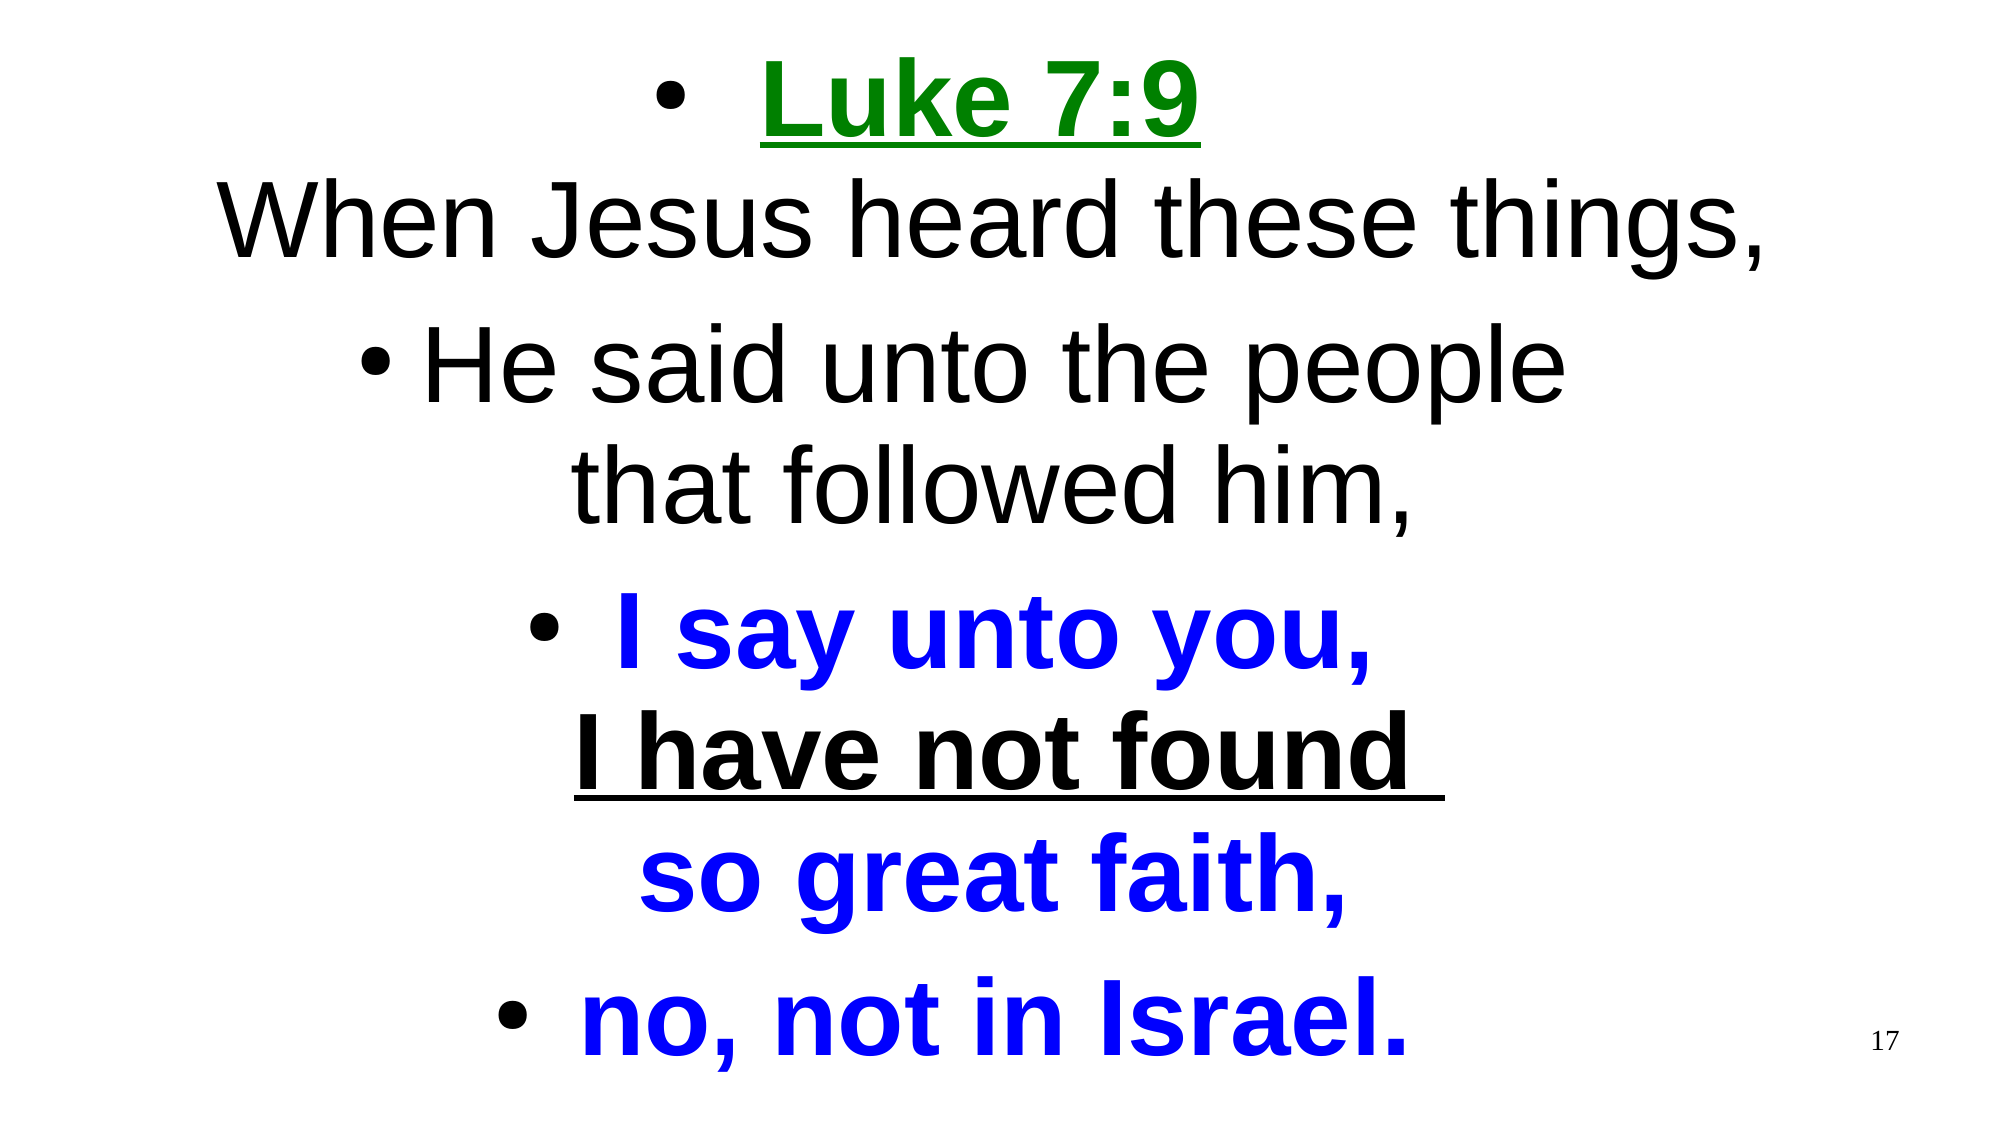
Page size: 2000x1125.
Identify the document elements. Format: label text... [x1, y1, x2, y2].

list Luke 7:9 When Jesus heard these things, He said unto the people that followed him, I say unto you, I have not found so great faith, no, not in Israel. [37, 37, 1951, 1088]
